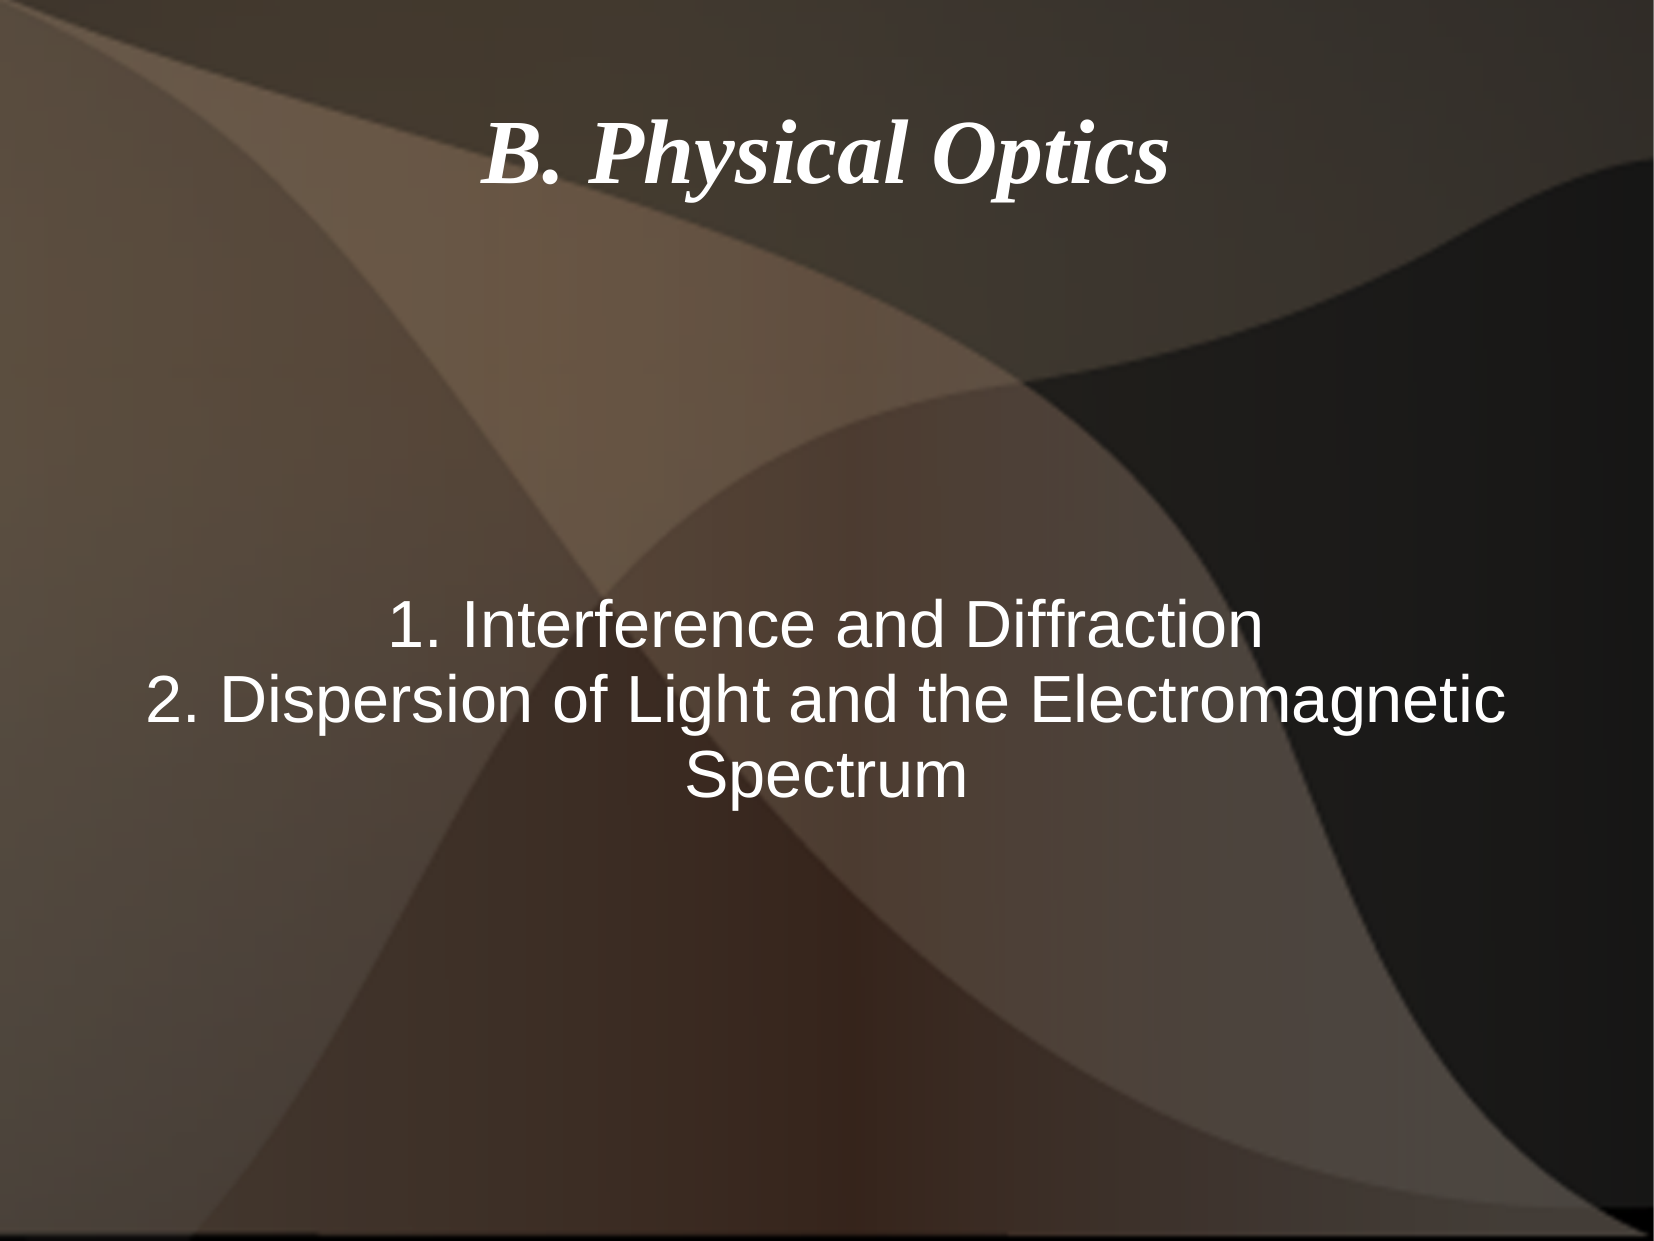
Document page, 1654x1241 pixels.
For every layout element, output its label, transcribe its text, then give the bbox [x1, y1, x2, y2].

title B. Physical Optics [82, 49, 1571, 257]
subtitle 1. Interference and Diffraction 2. Dispersion of Light and the Electromagnetic Spectrum [82, 290, 1571, 1109]
picture [0, 0, 1654, 1241]
